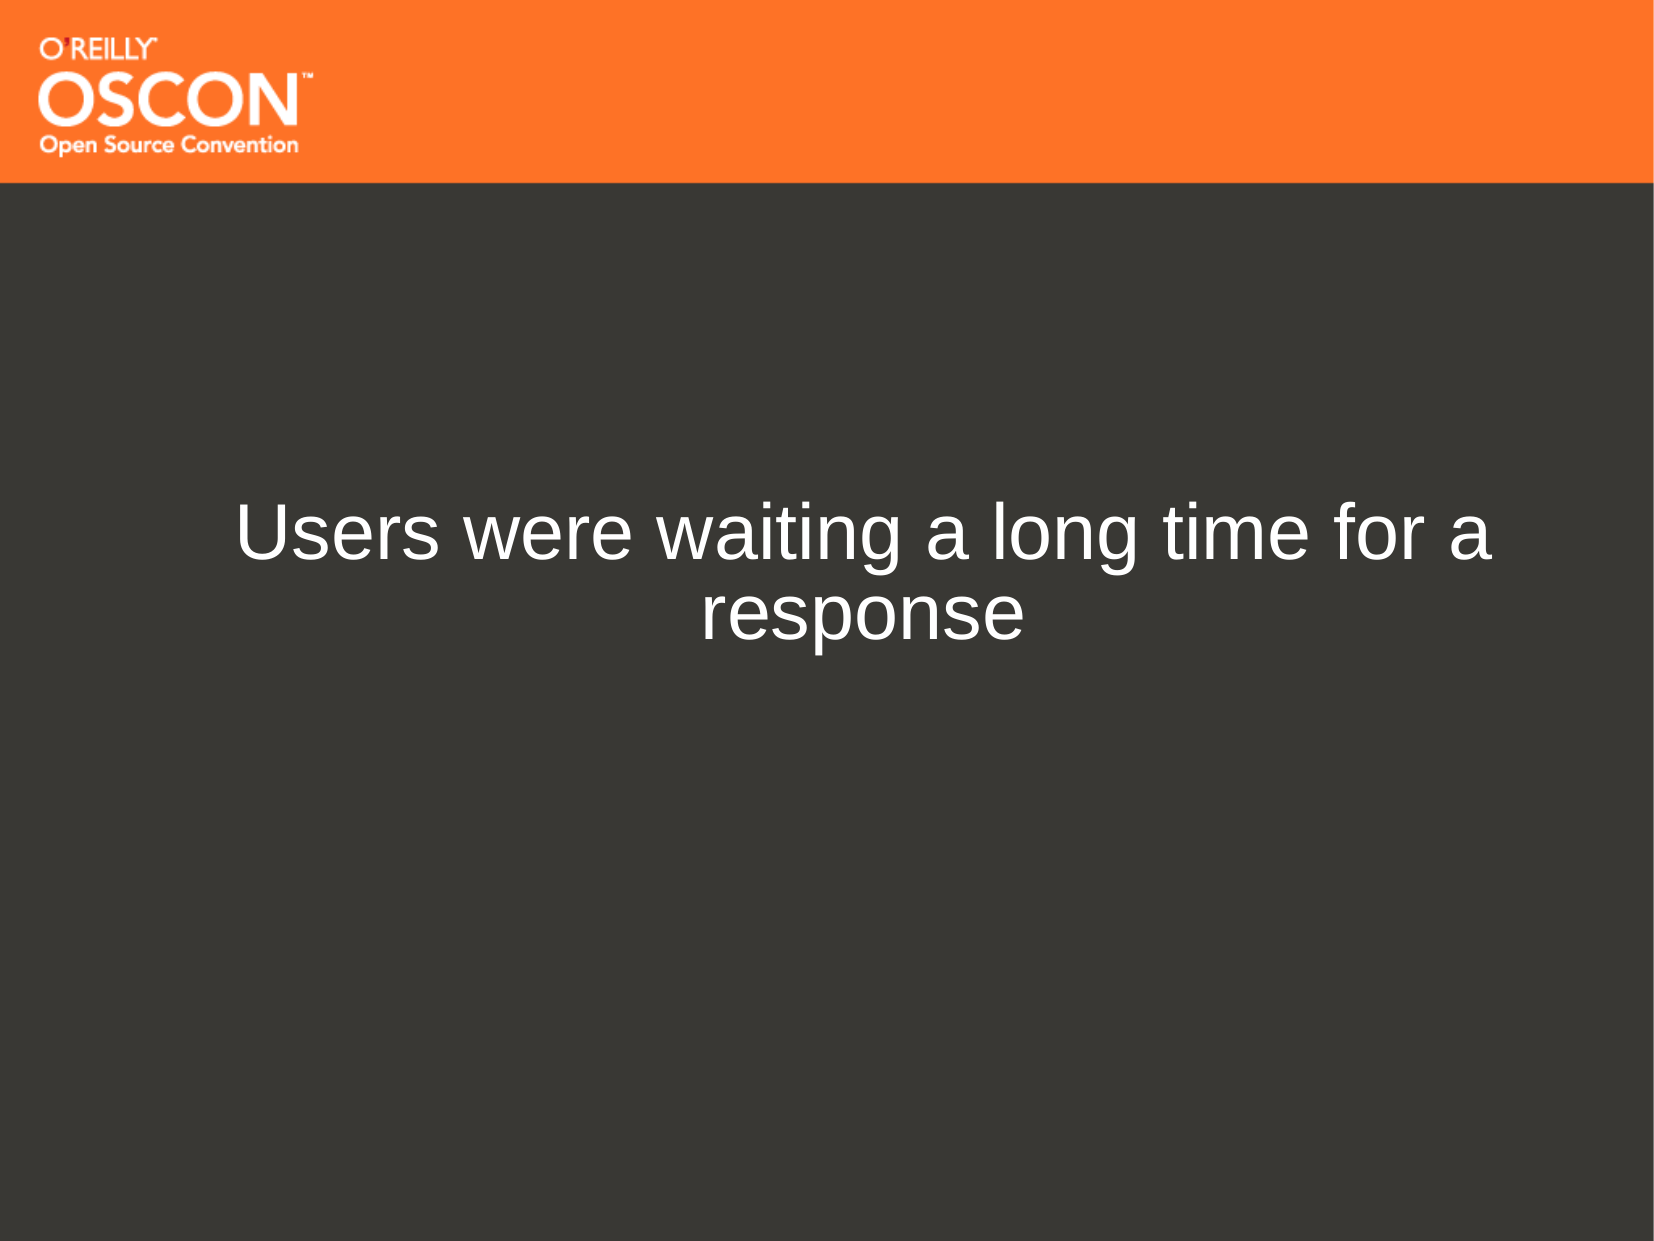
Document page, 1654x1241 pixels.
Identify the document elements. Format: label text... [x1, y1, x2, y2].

list Users were waiting a long time for a response [37, 219, 1628, 1218]
title [356, 31, 1624, 187]
picture [0, 0, 1654, 1241]
